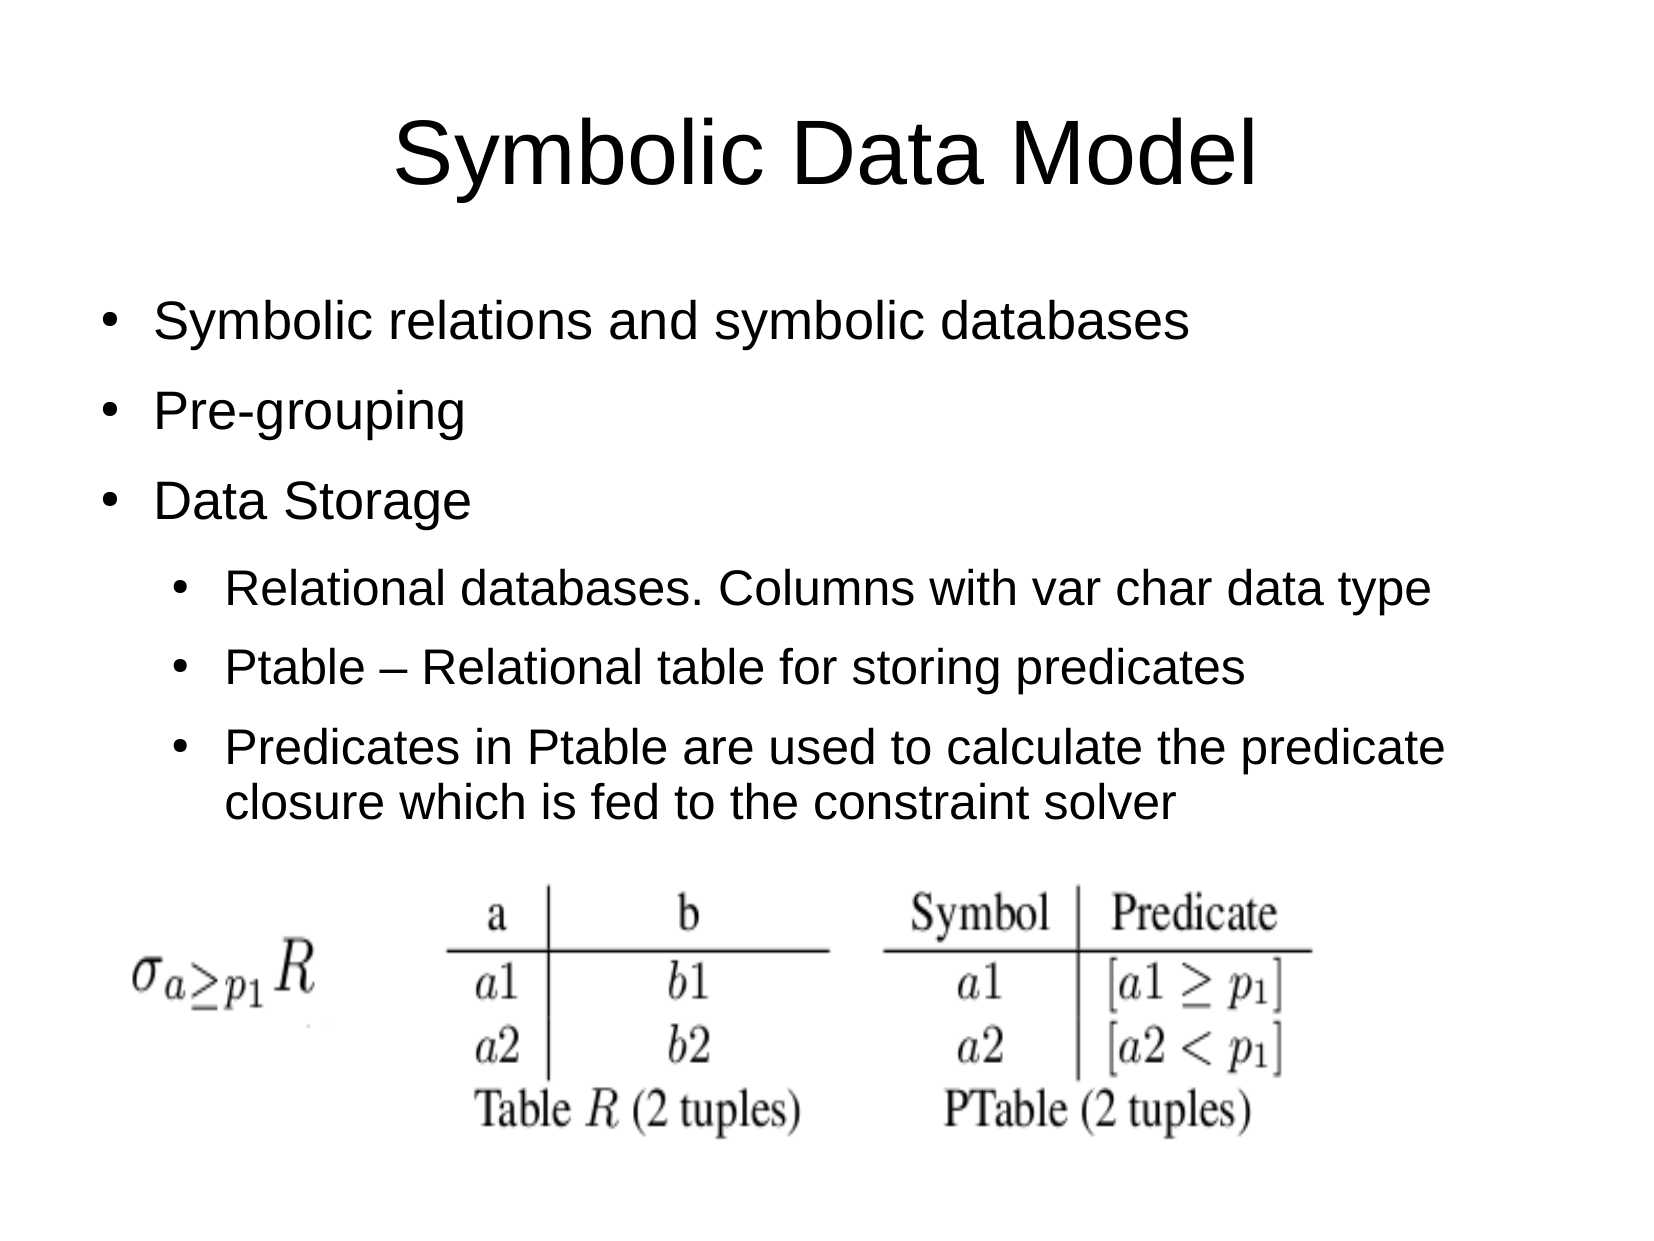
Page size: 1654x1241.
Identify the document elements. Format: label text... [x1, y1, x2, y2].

picture [391, 854, 1376, 1193]
picture [113, 915, 331, 1028]
list Symbolic relations and symbolic databases Pre-grouping Data Storage Relational databases. Columns with var char data type Ptable – Relational table for storing predicates Predicates in Ptable are used to calculate the predicate closure which is fed to the constraint solver [82, 290, 1571, 1109]
title Symbolic Data Model [82, 49, 1571, 257]
